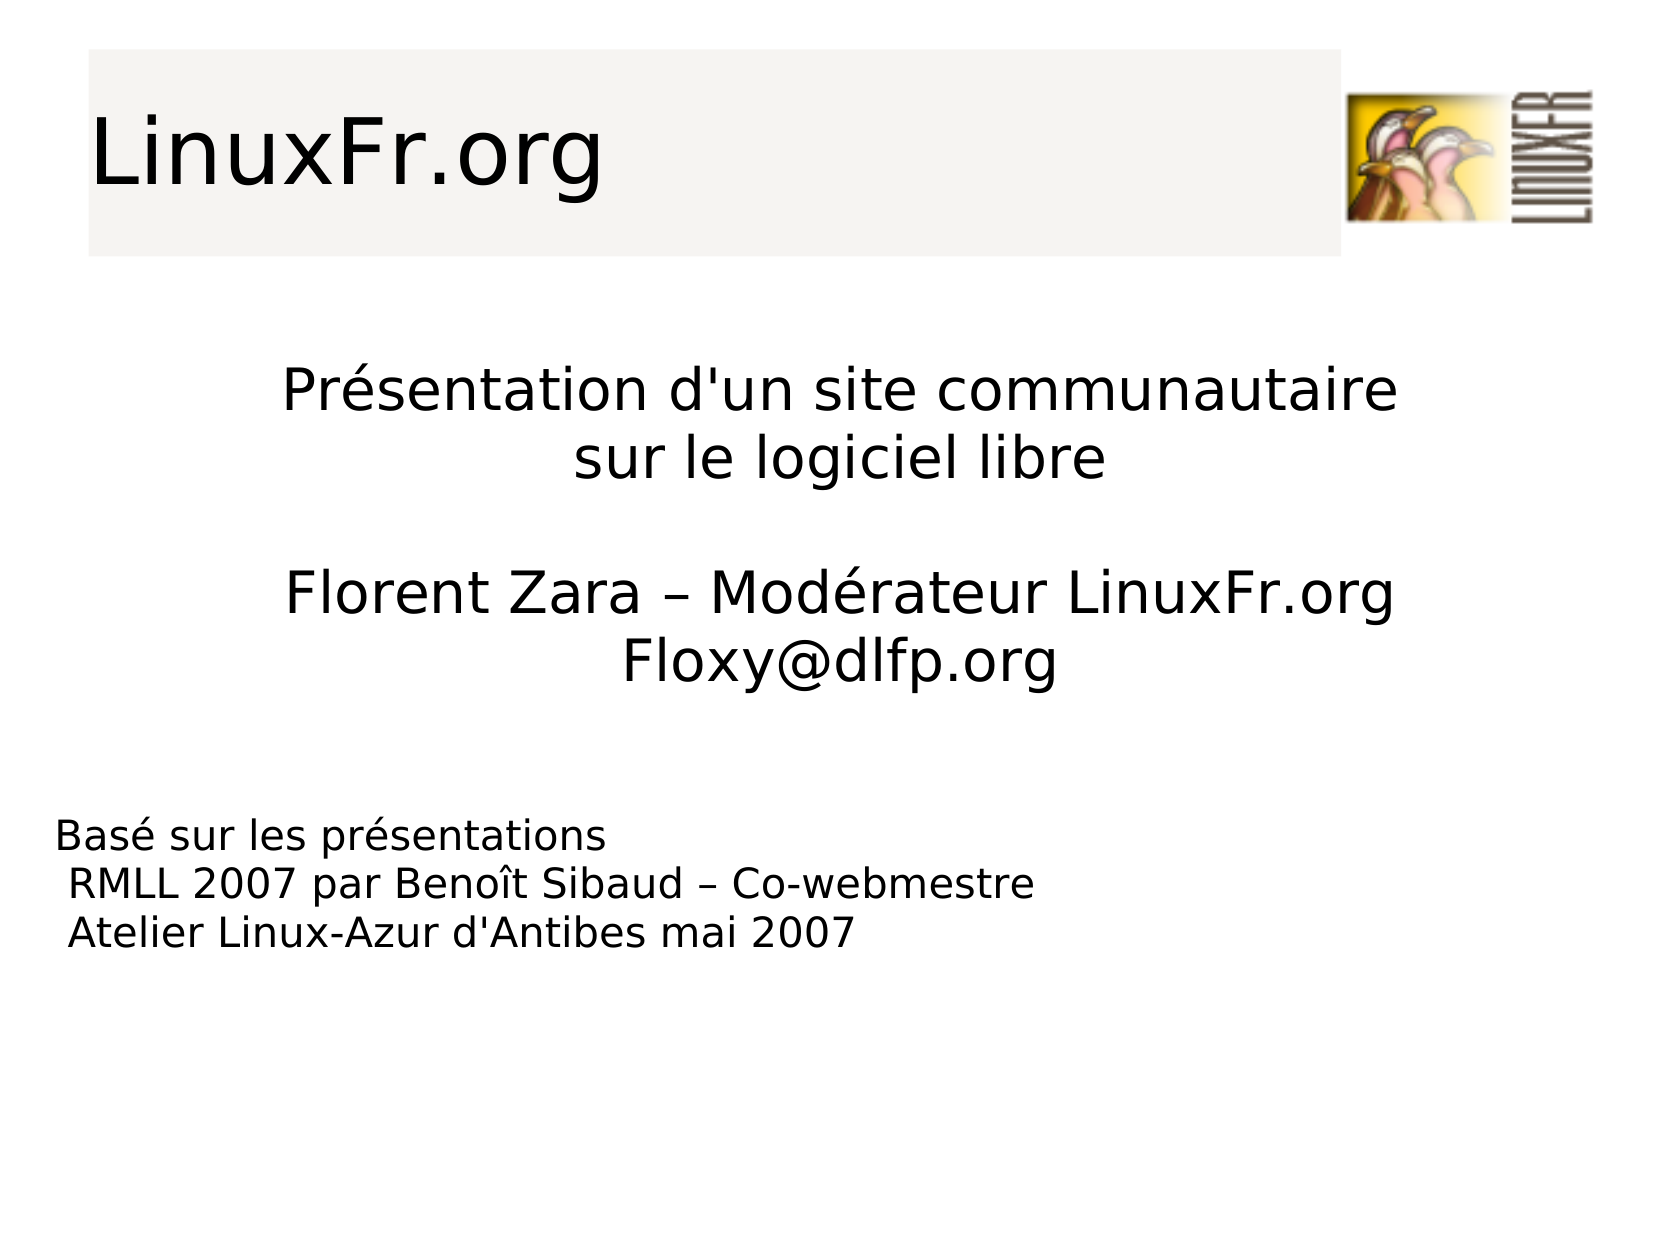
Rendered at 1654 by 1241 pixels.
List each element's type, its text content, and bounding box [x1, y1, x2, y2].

title LinuxFr.org [88, 49, 1342, 257]
subtitle Présentation d'un site communautaire sur le logiciel libre Florent Zara – Modérateur LinuxFr.org Floxy@dlfp.org Basé sur les présentations RMLL 2007 par Benoît Sibaud – Co-webmestre Atelier Linux-Azur d'Antibes mai 2007 [54, 259, 1628, 1103]
picture [1342, 88, 1601, 229]
